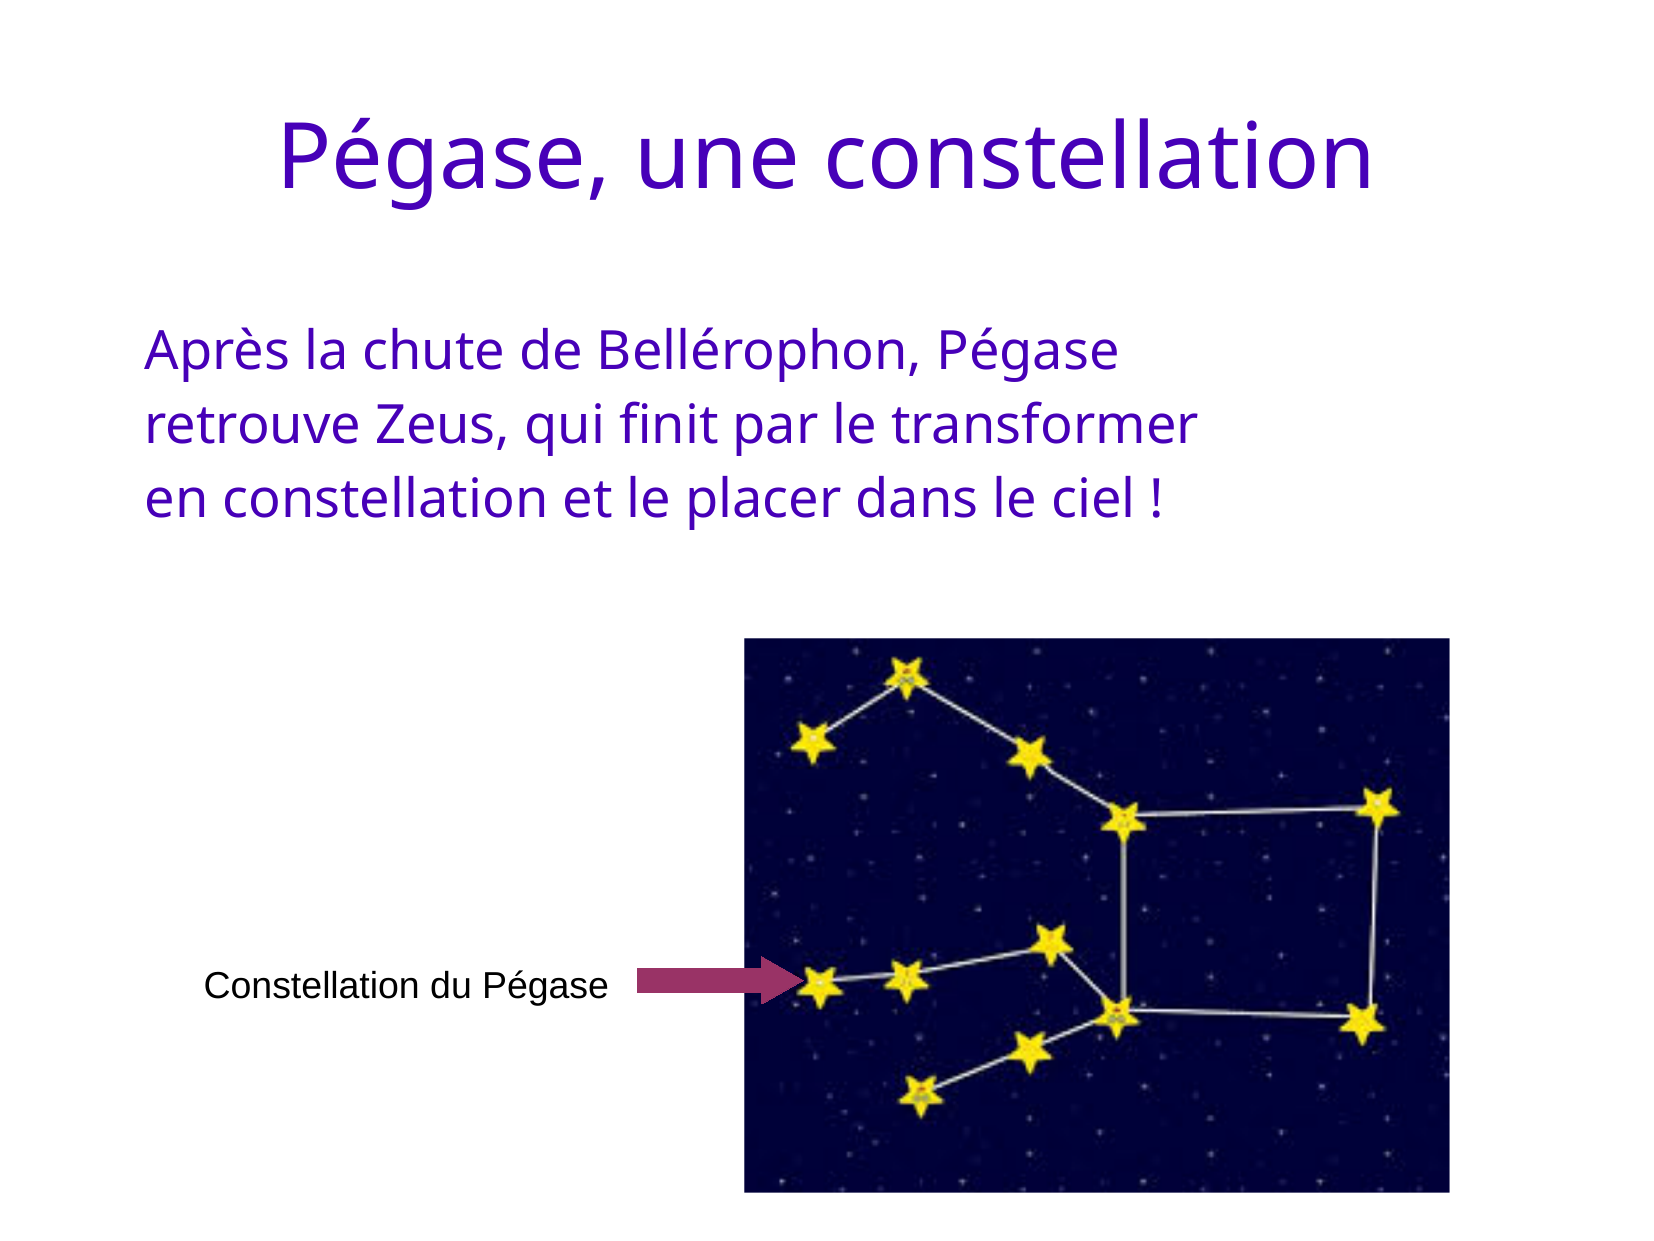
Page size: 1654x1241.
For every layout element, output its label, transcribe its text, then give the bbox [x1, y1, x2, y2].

title Pégase, une constellation [82, 49, 1571, 257]
text_box [637, 956, 804, 1004]
picture [743, 637, 1450, 1193]
text_box Constellation du Pégase [188, 956, 638, 1014]
text_box Après la chute de Bellérophon, Pégase retrouve Zeus, qui finit par le transformer en constellation et le placer dans le ciel ! [129, 304, 1252, 546]
